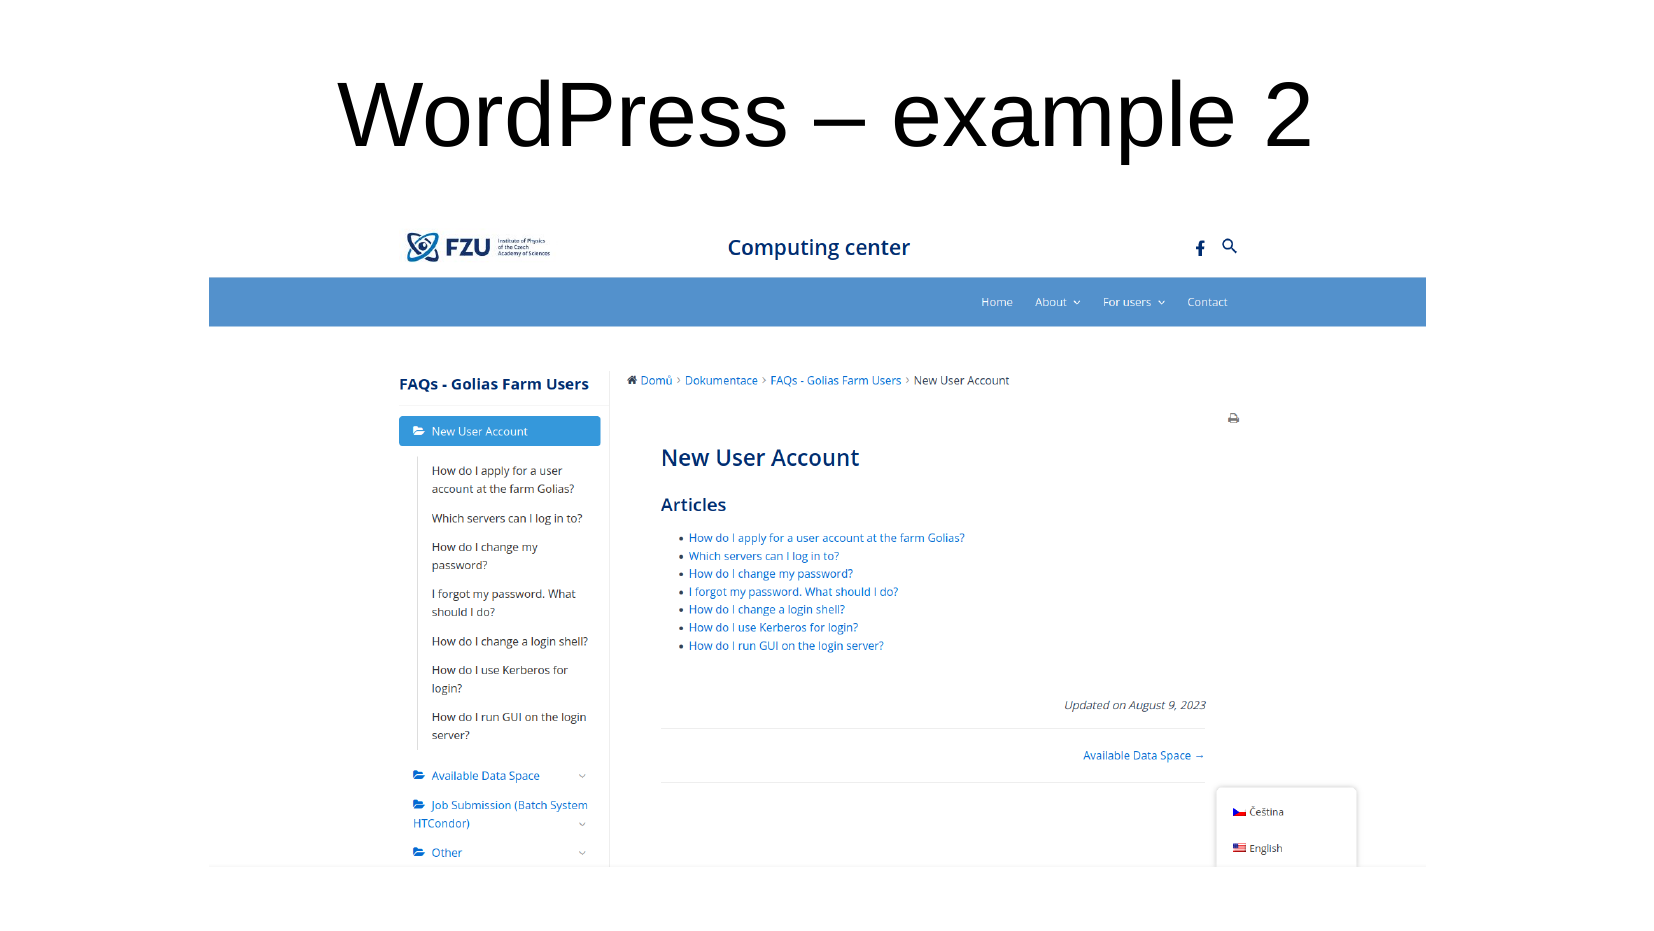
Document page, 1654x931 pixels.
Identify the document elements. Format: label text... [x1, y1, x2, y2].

picture [209, 217, 1426, 868]
title WordPress – example 2 [82, 37, 1571, 193]
